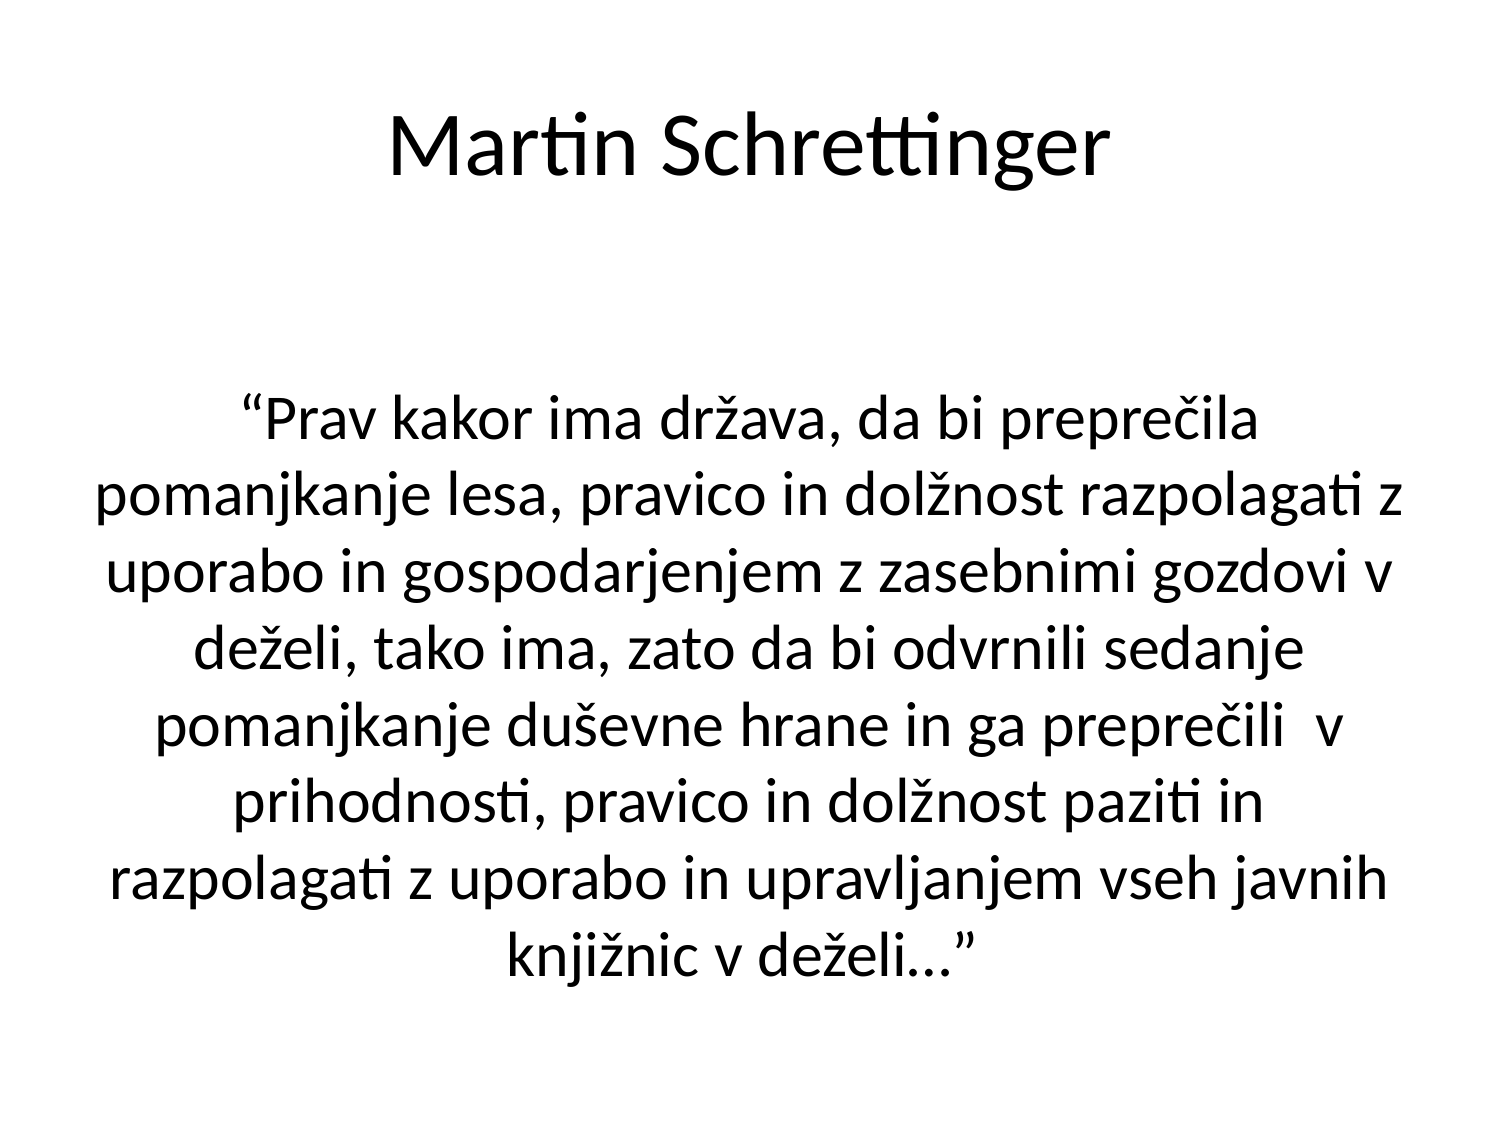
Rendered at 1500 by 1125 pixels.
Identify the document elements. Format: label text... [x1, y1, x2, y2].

title Martin Schrettinger [75, 45, 1425, 233]
list “Prav kakor ima država, da bi preprečila pomanjkanje lesa, pravico in dolžnost razpolagati z uporabo in gospodarjenjem z zasebnimi gozdovi v deželi, tako ima, zato da bi odvrnili sedanje pomanjkanje duševne hrane in ga preprečili v prihodnosti, pravico in dolžnost paziti in razpolagati z uporabo in upravljanjem vseh javnih knjižnic v deželi…” [75, 262, 1425, 1005]
